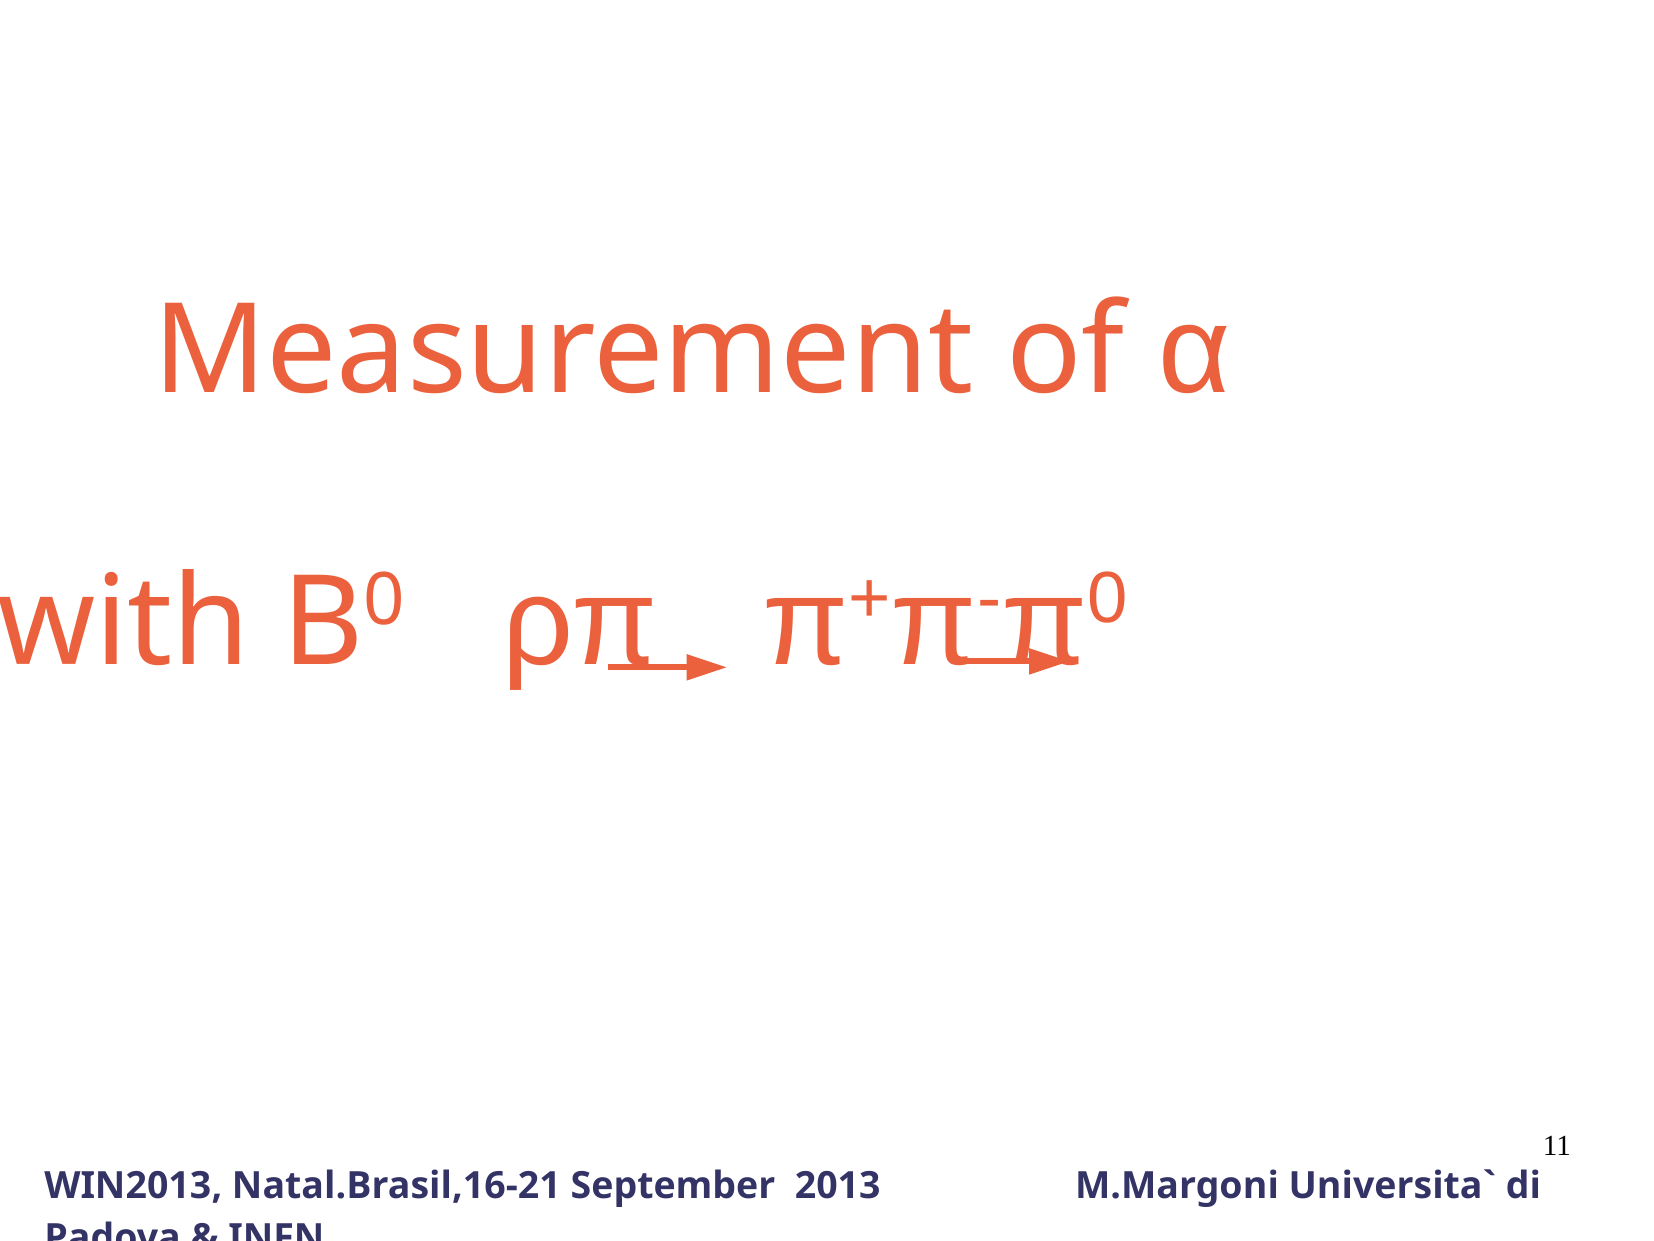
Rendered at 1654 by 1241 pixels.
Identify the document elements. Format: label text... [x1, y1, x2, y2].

text_box WIN2013, Natal.Brasil,16-21 September 2013 M.Margoni Universita` di Padova & INFN [29, 1151, 1625, 1225]
text_box Measurement of α with B0 ρπ π+π-π0 [0, 171, 1654, 1084]
